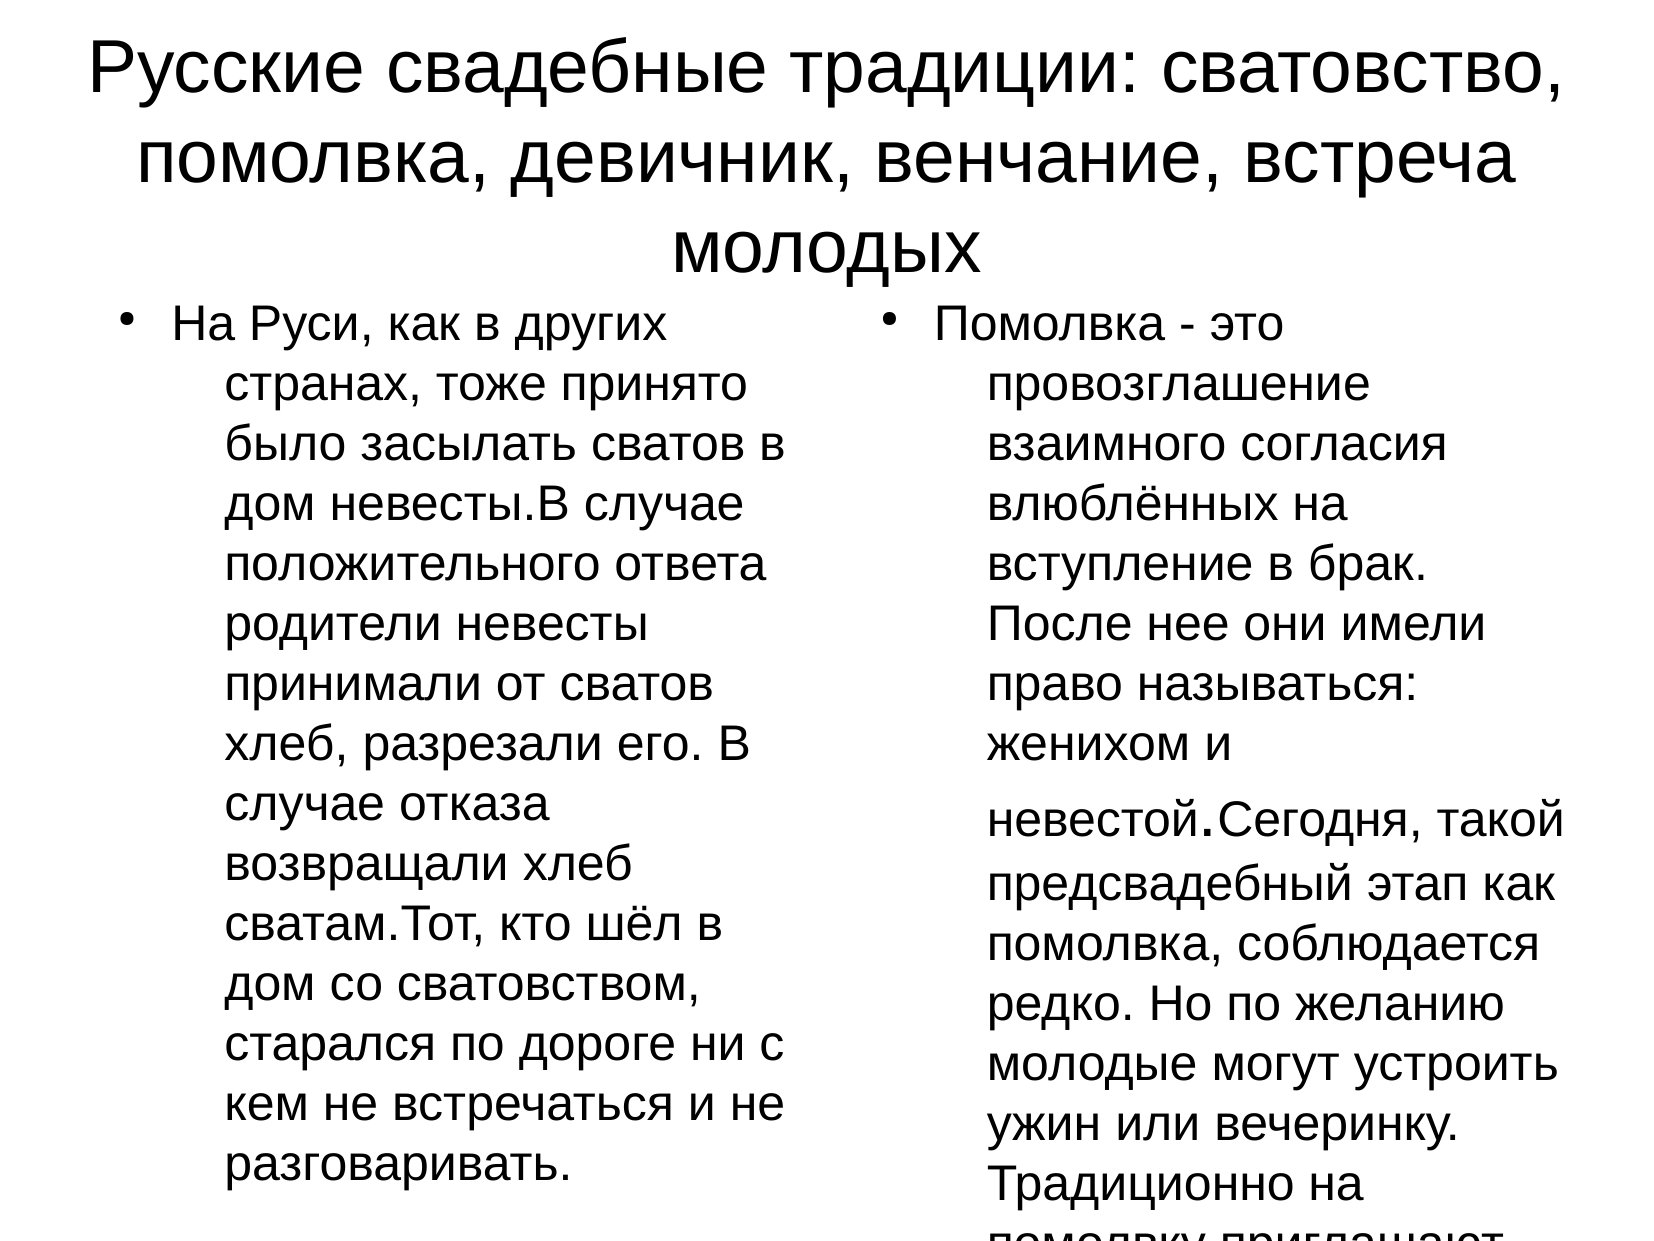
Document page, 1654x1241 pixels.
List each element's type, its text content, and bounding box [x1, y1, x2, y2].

title Русские свадебные традиции: сватовство, помолвка, девичник, венчание, встреча молодых [82, 26, 1571, 279]
list Помолвка - это провозглашение взаимного согласия влюблённых на вступление в брак. После нее они имели право называться: женихом и невестой.Сегодня, такой предсвадебный этап как помолвка, соблюдается редко. Но по желанию молодые могут устроить ужин или вечеринку. Традиционно на помолвку приглашают родственников и друзей. [845, 290, 1572, 1146]
list На Руси, как в других странах, тоже принято было засылать сватов в дом невесты.В случае положительного ответа родители невесты принимали от сватов хлеб, разрезали его. В случае отказа возвращали хлеб сватам.Тот, кто шёл в дом со сватовством, старался по дороге ни с кем не встречаться и не разговаривать. [82, 290, 809, 1109]
